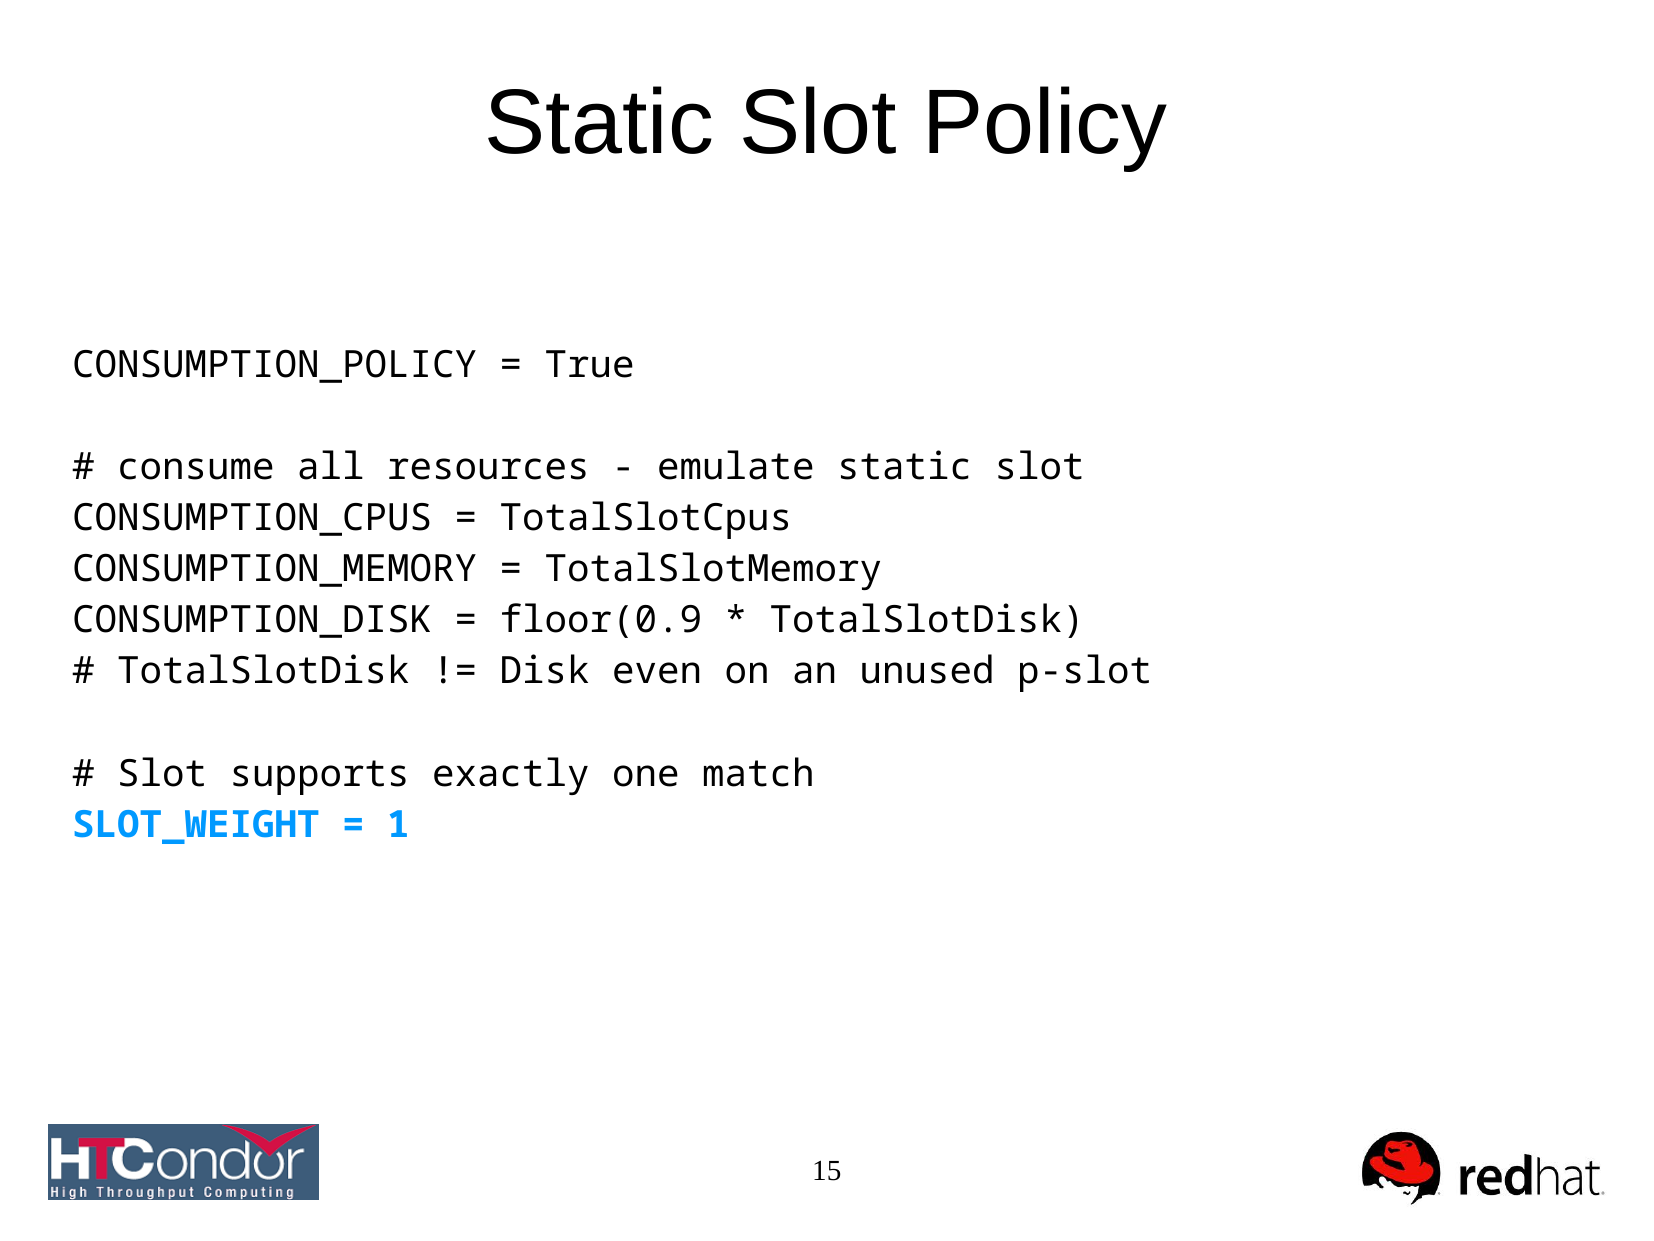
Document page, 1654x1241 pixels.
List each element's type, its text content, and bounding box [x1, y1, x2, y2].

title Static Slot Policy [82, 45, 1571, 198]
list CONSUMPTION_POLICY = True # consume all resources - emulate static slot CONSUMPTION_CPUS = TotalSlotCpus CONSUMPTION_MEMORY = TotalSlotMemory CONSUMPTION_DISK = floor(0.9 * TotalSlotDisk) # TotalSlotDisk != Disk even on an unused p-slot # Slot supports exactly one match SLOT_WEIGHT = 1 [71, 337, 1561, 851]
picture [1352, 1128, 1629, 1215]
picture [48, 1124, 319, 1200]
